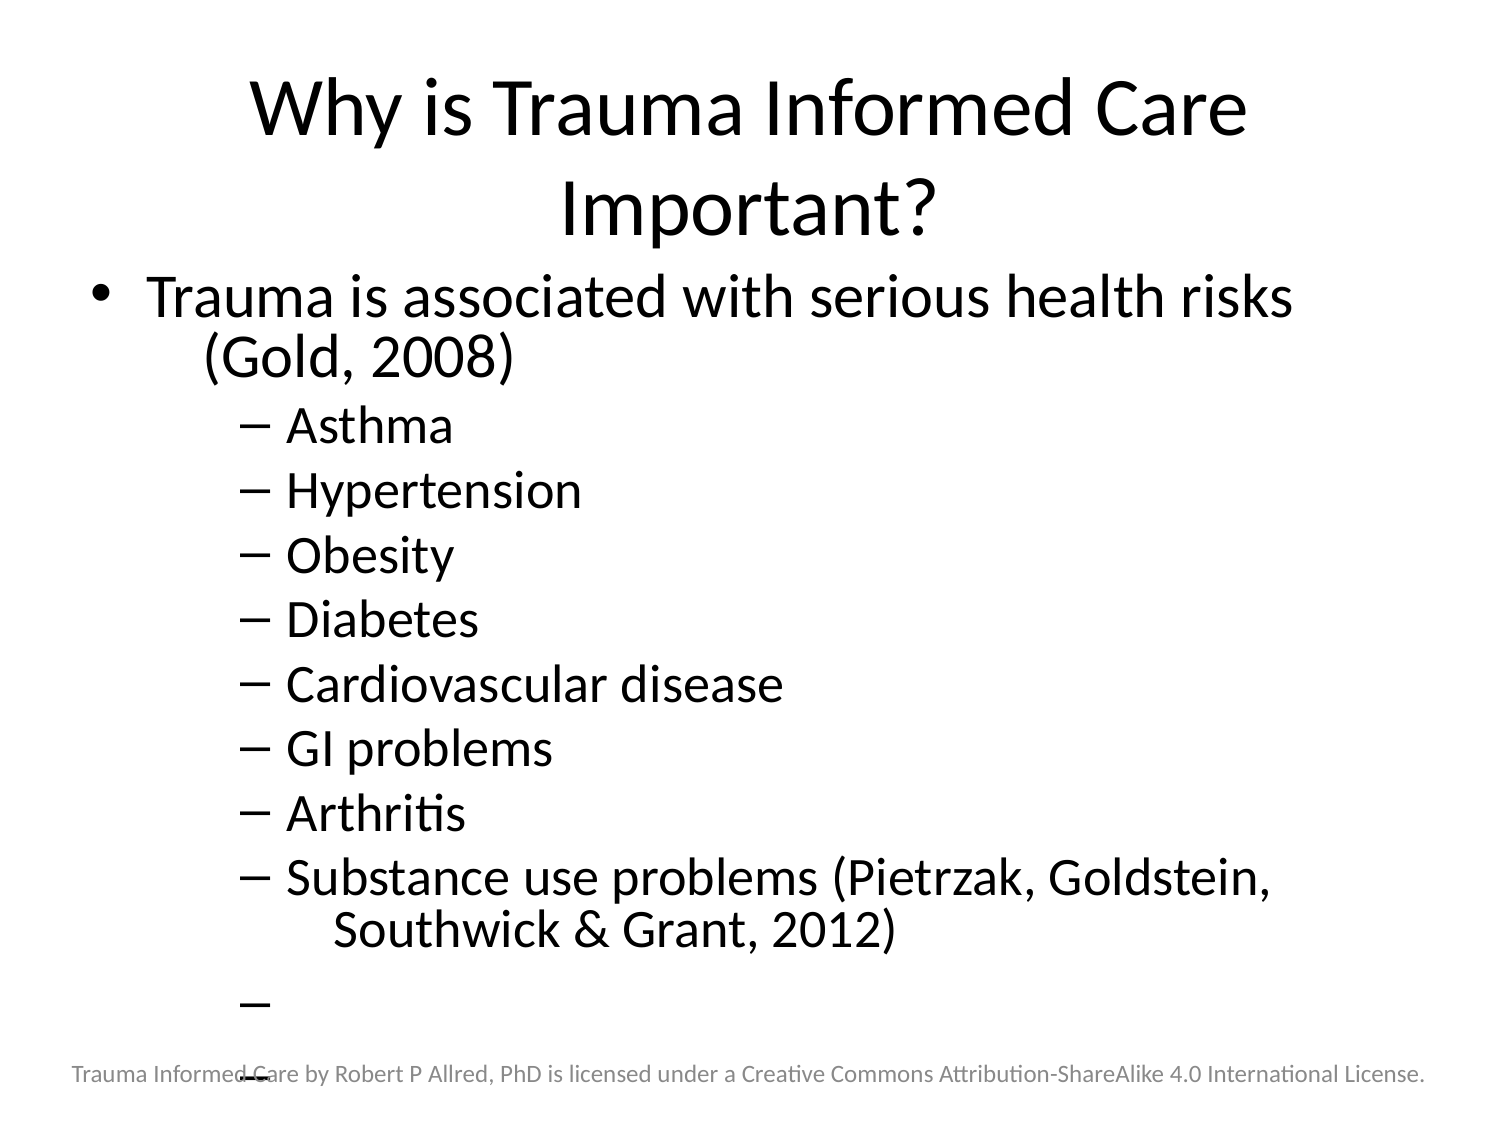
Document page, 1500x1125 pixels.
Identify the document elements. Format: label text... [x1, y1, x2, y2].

title Why is Trauma Informed Care Important? [75, 45, 1426, 233]
list Trauma is associated with serious health risks (Gold, 2008) Asthma Hypertension Obesity Diabetes Cardiovascular disease GI problems Arthritis Substance use problems (Pietrzak, Goldstein, Southwick & Grant, 2012) [75, 262, 1426, 1005]
text_box Trauma Informed Care by Robert P Allred, PhD is licensed under a Creative Commons Attribution-ShareAlike 4.0 International License. [50, 1042, 1451, 1103]
